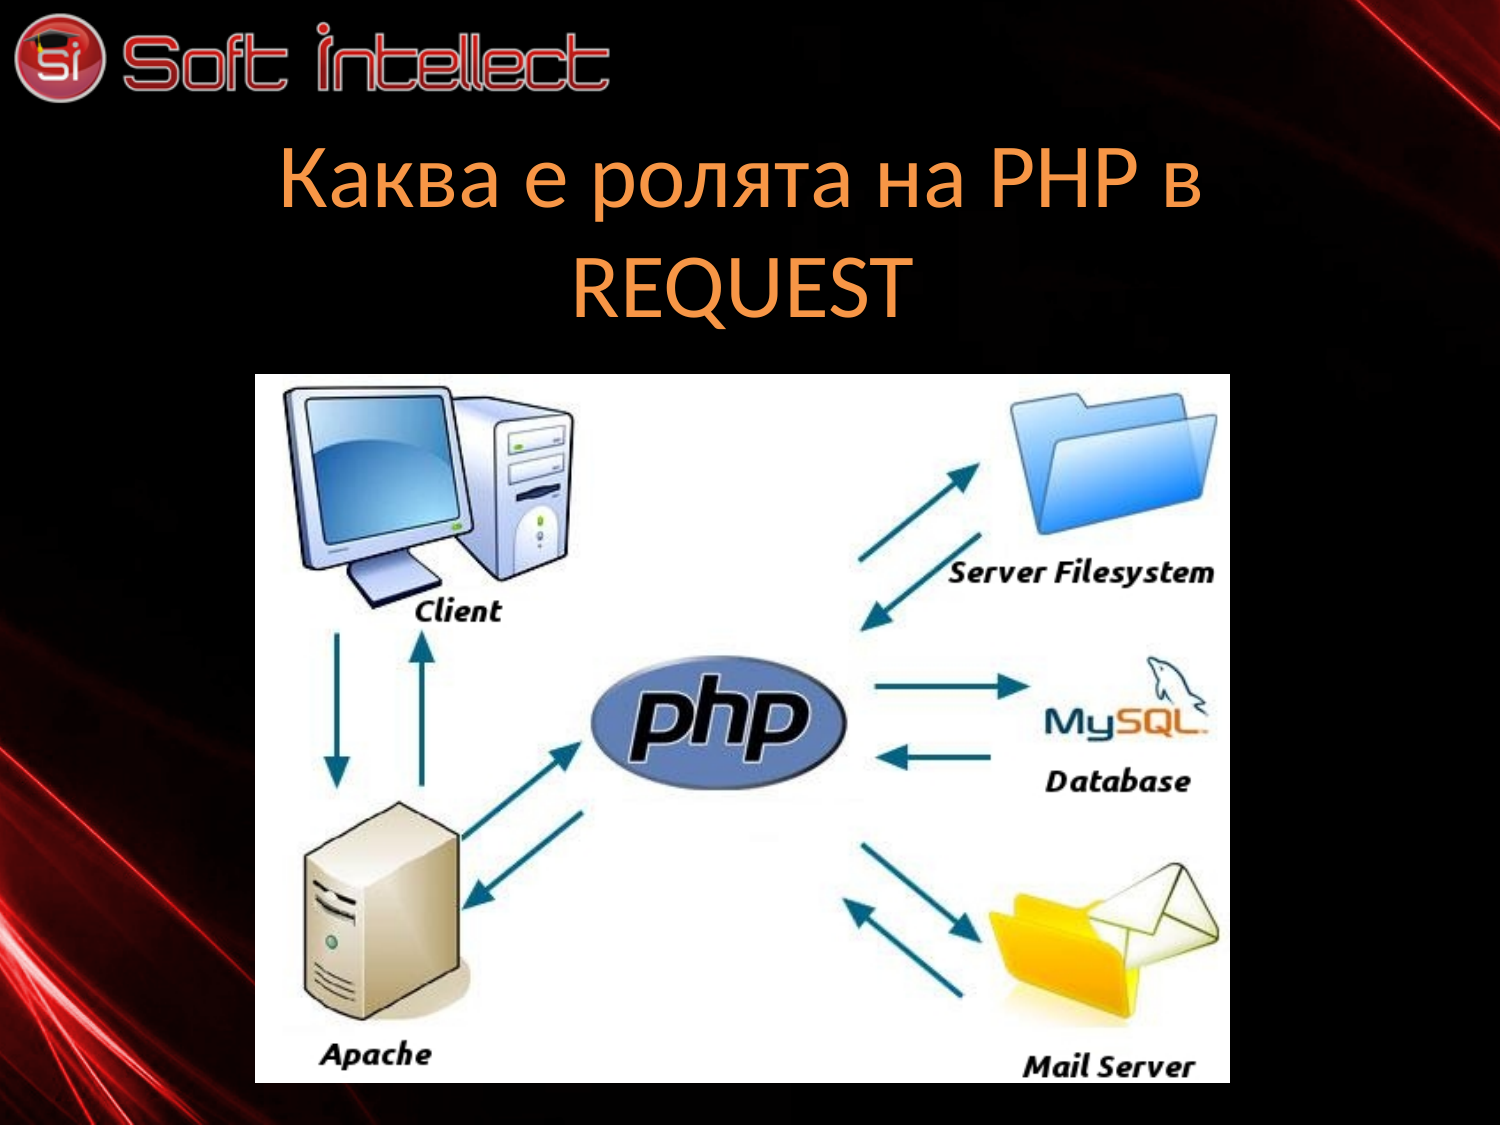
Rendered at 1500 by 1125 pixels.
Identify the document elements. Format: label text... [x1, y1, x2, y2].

text_box Каква е ролята на PHP в REQUEST [105, 104, 1380, 346]
picture [0, 0, 1500, 1125]
